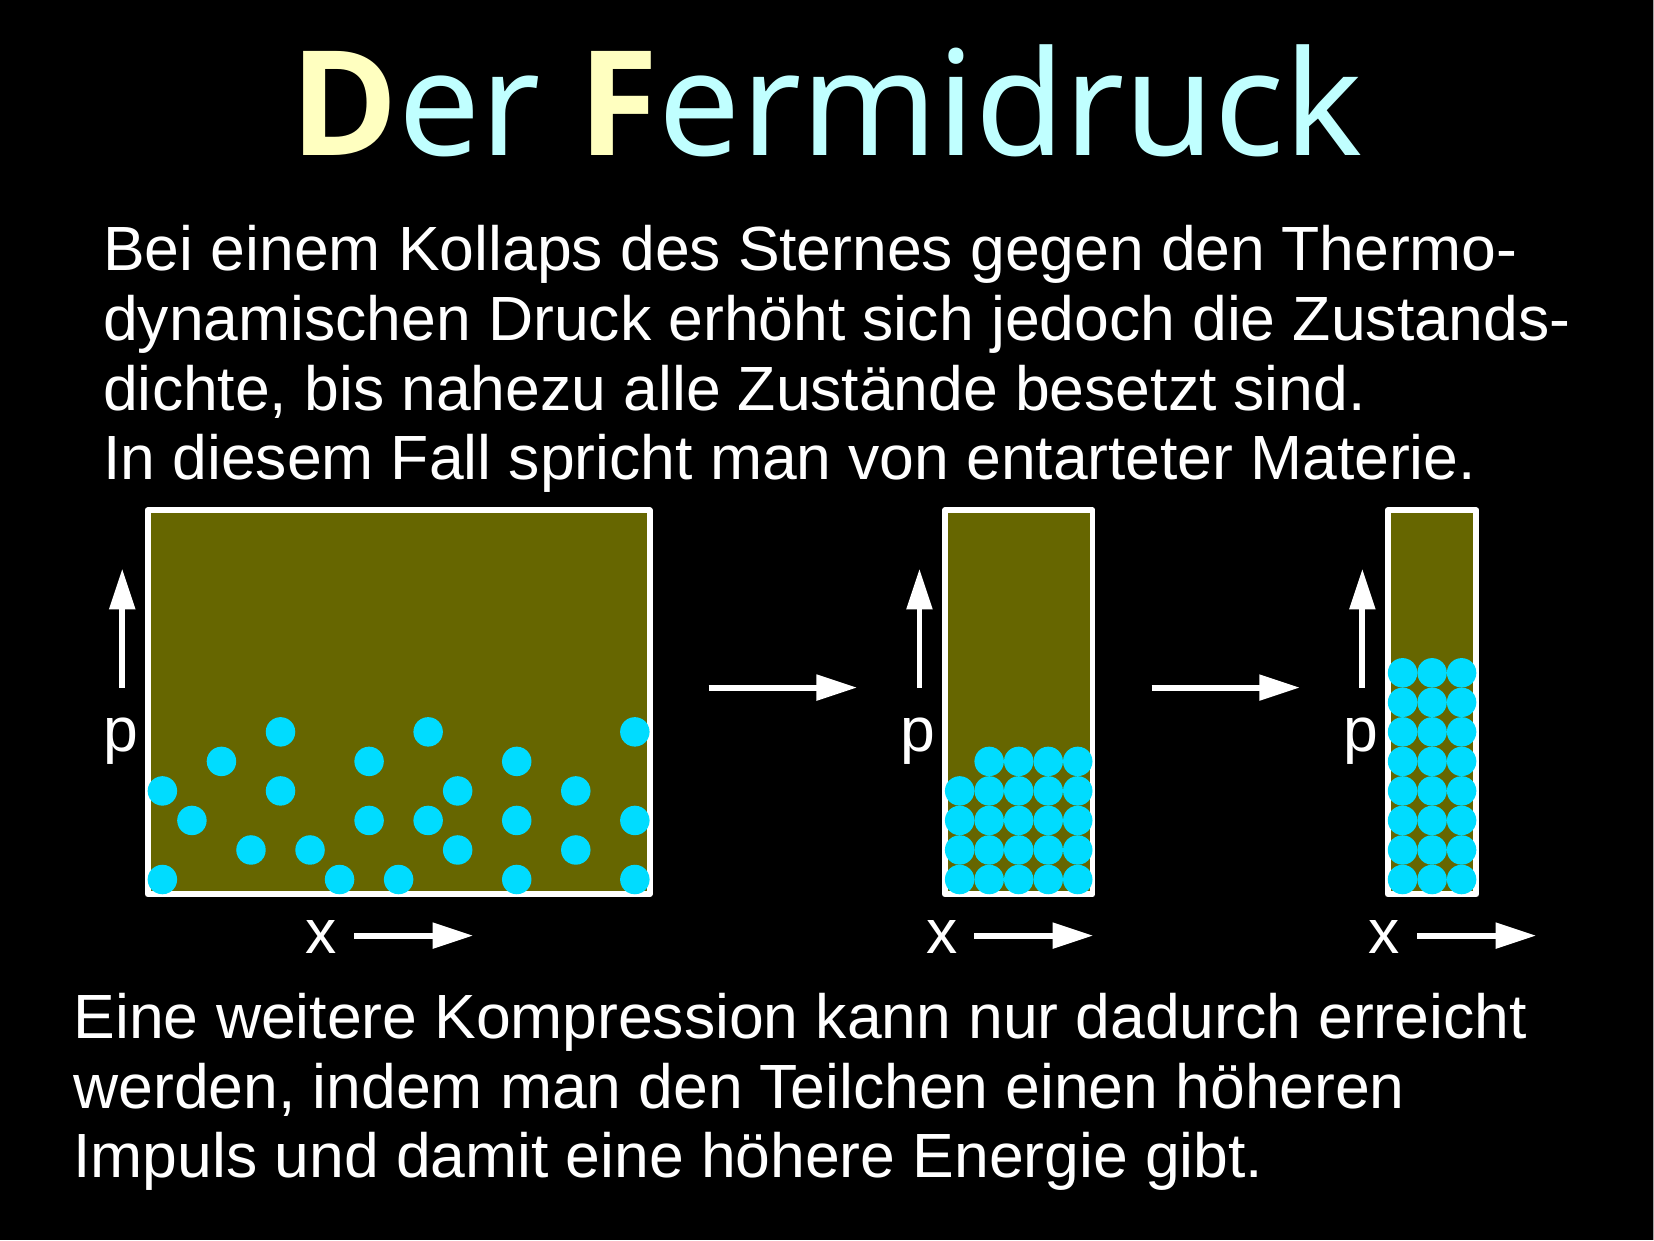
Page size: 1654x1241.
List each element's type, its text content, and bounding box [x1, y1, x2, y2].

title Der Fermidruck [82, 17, 1571, 180]
text_box x [1354, 890, 1424, 1063]
text_box Bei einem Kollaps des Sternes gegen den Thermo-dynamischen Druck erhöht sich jedoch die Zustands-dichte, bis nahezu alle Zustände besetzt sind. In diesem Fall spricht man von entarteter Materie. [88, 206, 1595, 500]
text_box p [1328, 687, 1398, 806]
text_box [147, 510, 650, 895]
text_box p [885, 687, 955, 806]
text_box x [291, 890, 361, 974]
text_box x [911, 890, 981, 974]
text_box [944, 510, 1093, 895]
text_box p [88, 687, 158, 806]
text_box [1387, 510, 1477, 895]
text_box Eine weitere Kompression kann nur dadurch erreicht werden, indem man den Teilchen einen höheren Impuls und damit eine höhere Energie gibt. [59, 974, 1565, 1198]
